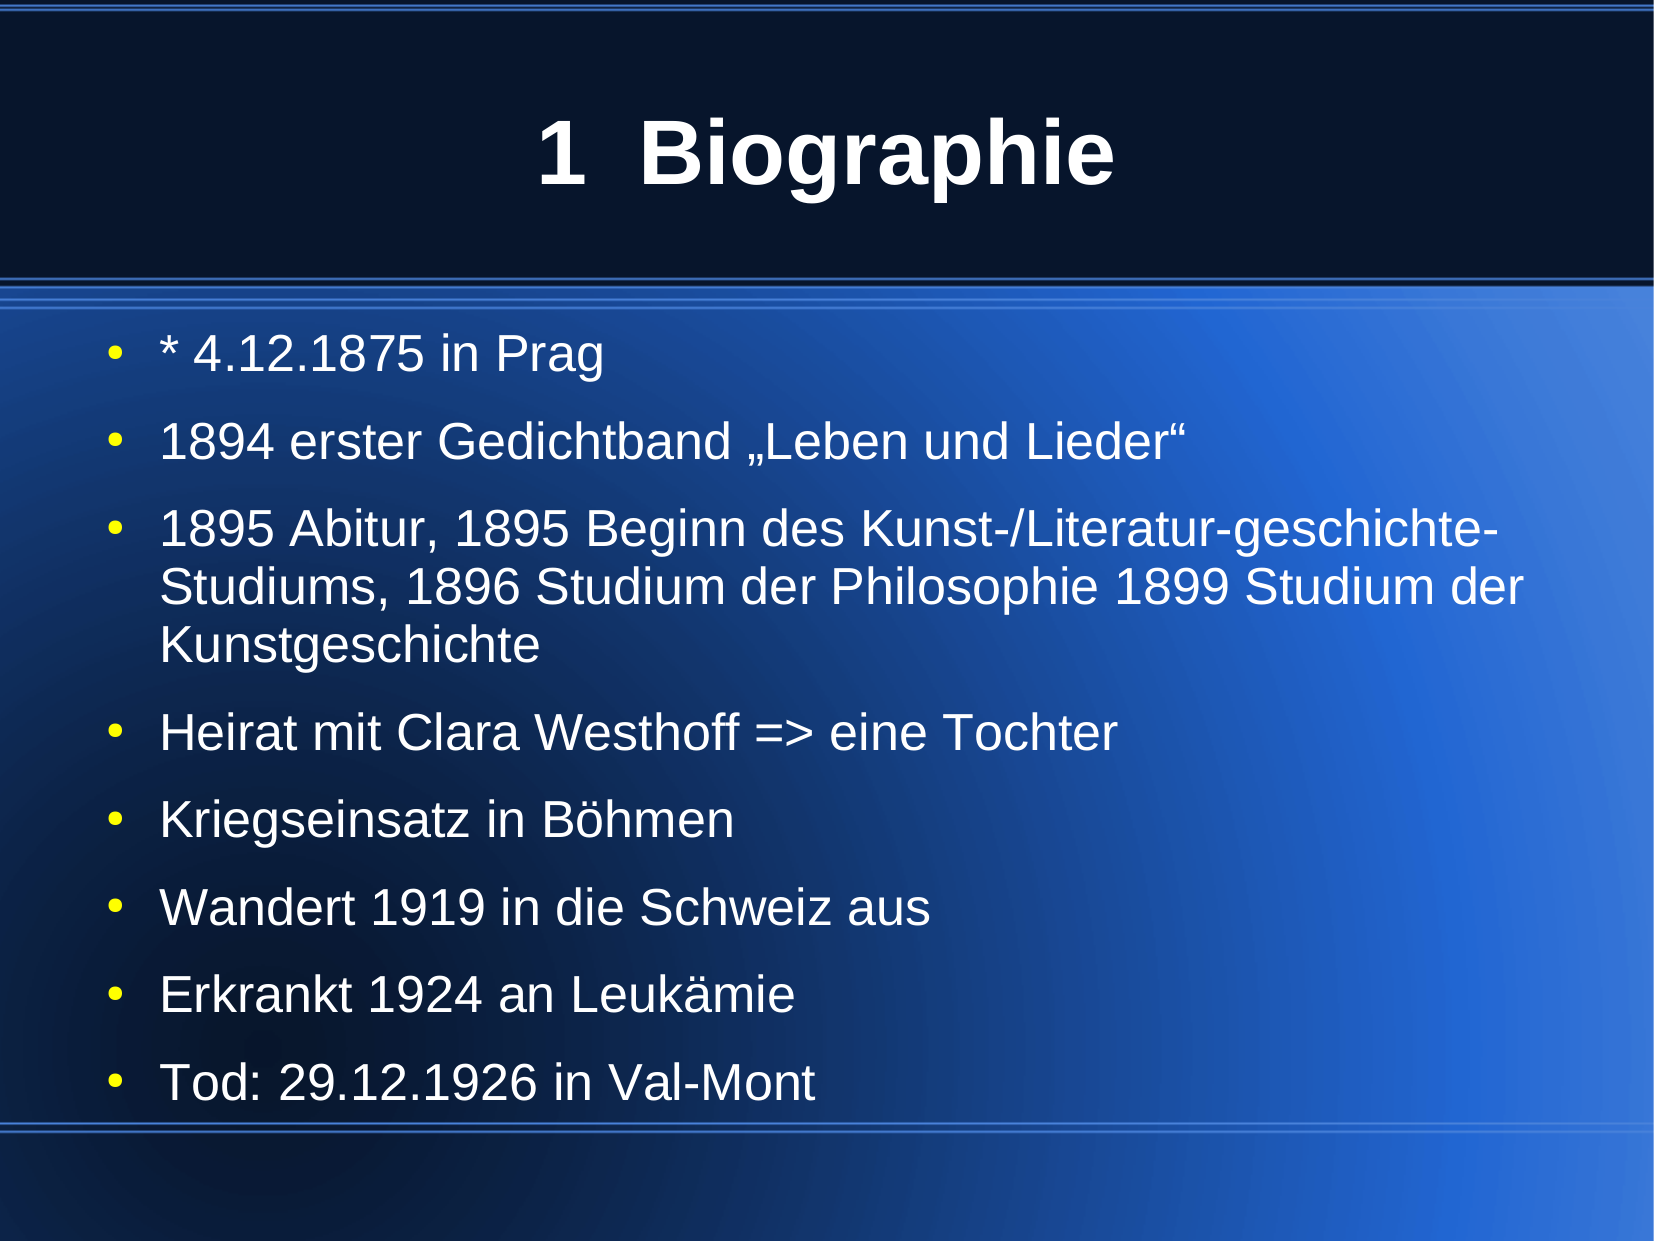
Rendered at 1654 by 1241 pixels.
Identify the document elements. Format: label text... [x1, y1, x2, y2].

picture [0, 0, 1654, 1241]
title 1 Biographie [82, 49, 1571, 257]
list * 4.12.1875 in Prag 1894 erster Gedichtband „Leben und Lieder“ 1895 Abitur, 1895 Beginn des Kunst-/Literatur-geschichte-Studiums, 1896 Studium der Philosophie 1899 Studium der Kunstgeschichte Heirat mit Clara Westhoff => eine Tochter Kriegseinsatz in Böhmen Wandert 1919 in die Schweiz aus Erkrankt 1924 an Leukämie Tod: 29.12.1926 in Val-Mont [88, 324, 1577, 1107]
